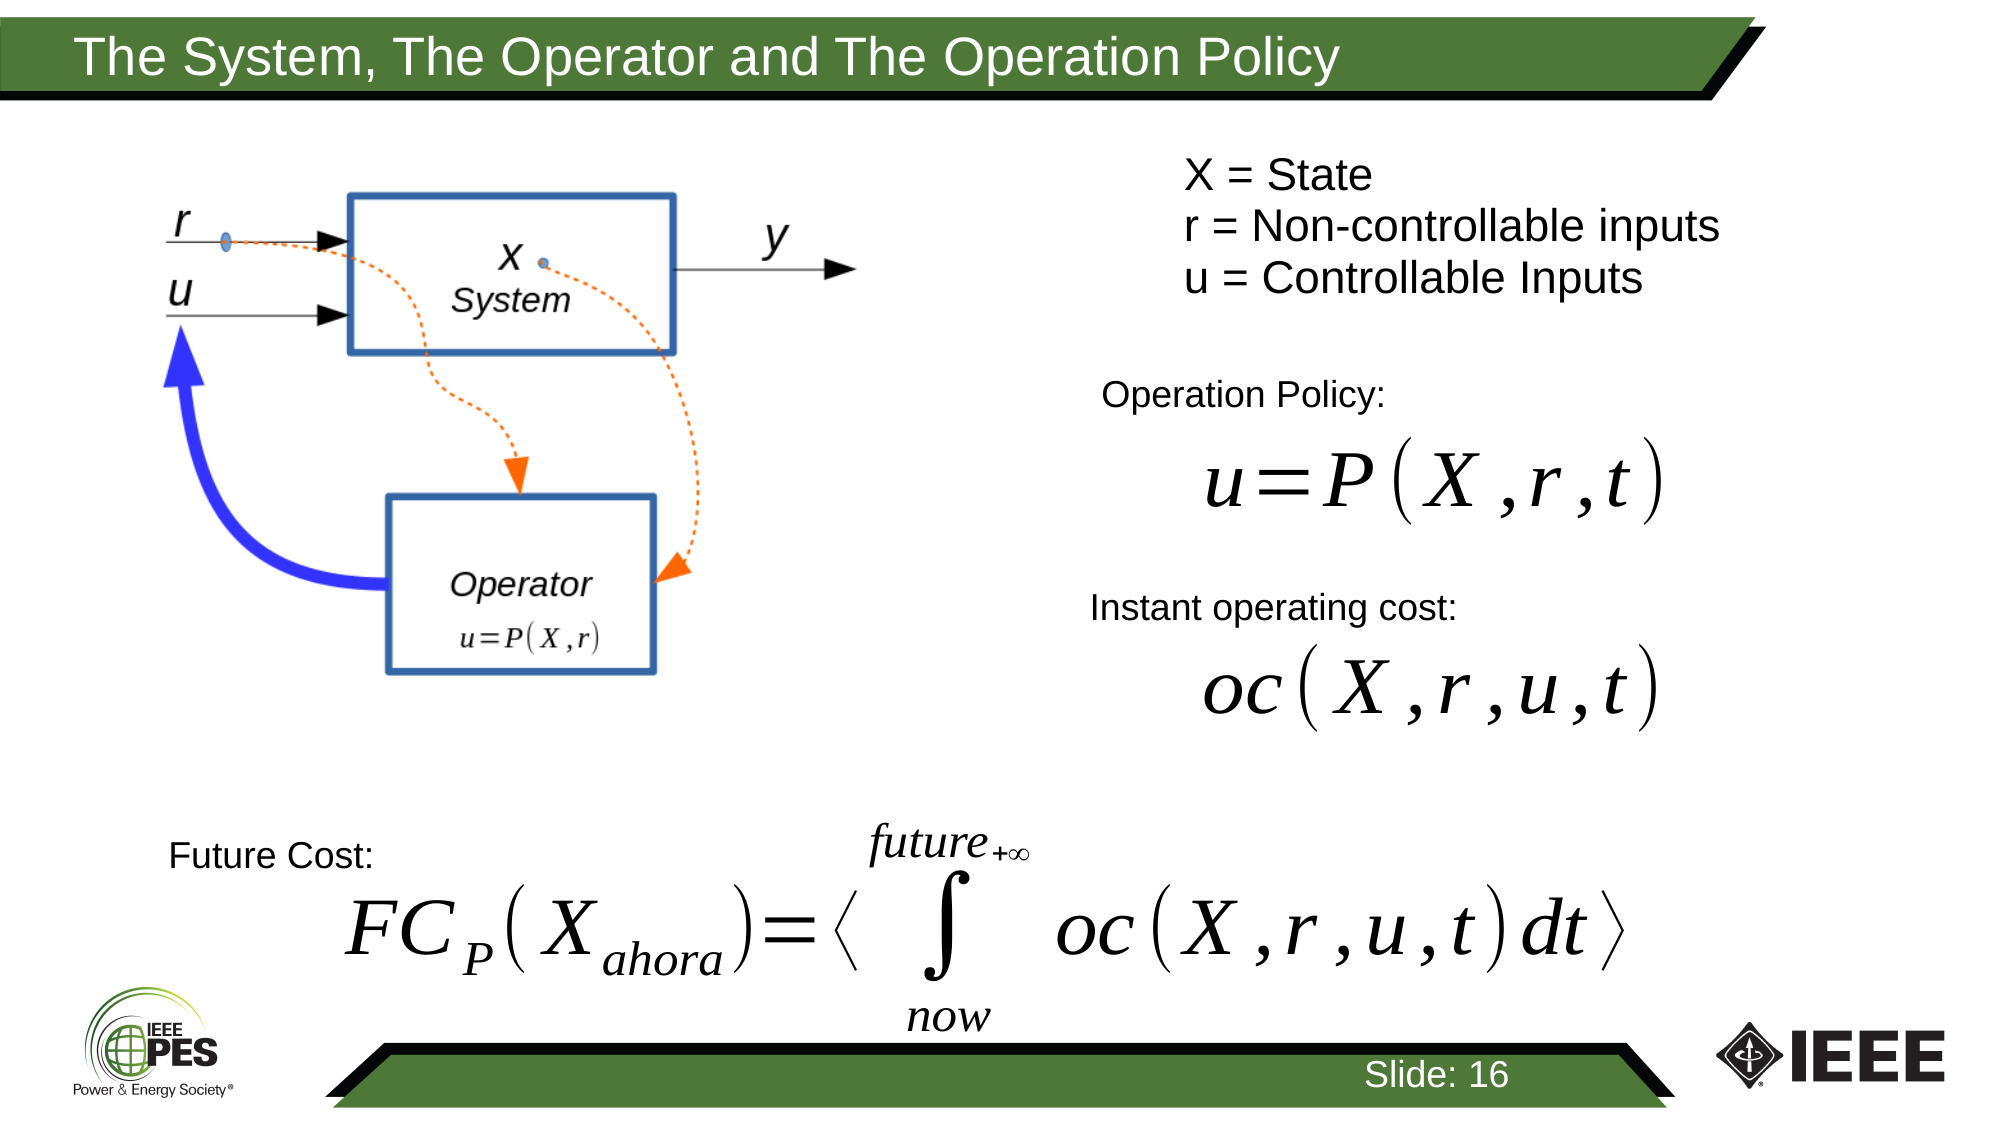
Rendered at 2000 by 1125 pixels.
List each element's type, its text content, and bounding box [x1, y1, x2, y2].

text_box Future Cost: [153, 826, 579, 886]
text_box Operation Policy: [1086, 366, 1512, 426]
text_box X = State r = Non-controllable inputs u = Controllable Inputs [1169, 141, 1772, 355]
chart [1181, 637, 1683, 736]
text_box The System, The Operator and The Operation Policy [58, 19, 1394, 95]
chart [1182, 433, 1689, 532]
chart [318, 811, 1650, 1043]
text_box Instant operating cost: [1074, 578, 1501, 638]
picture [0, 0, 2000, 1125]
